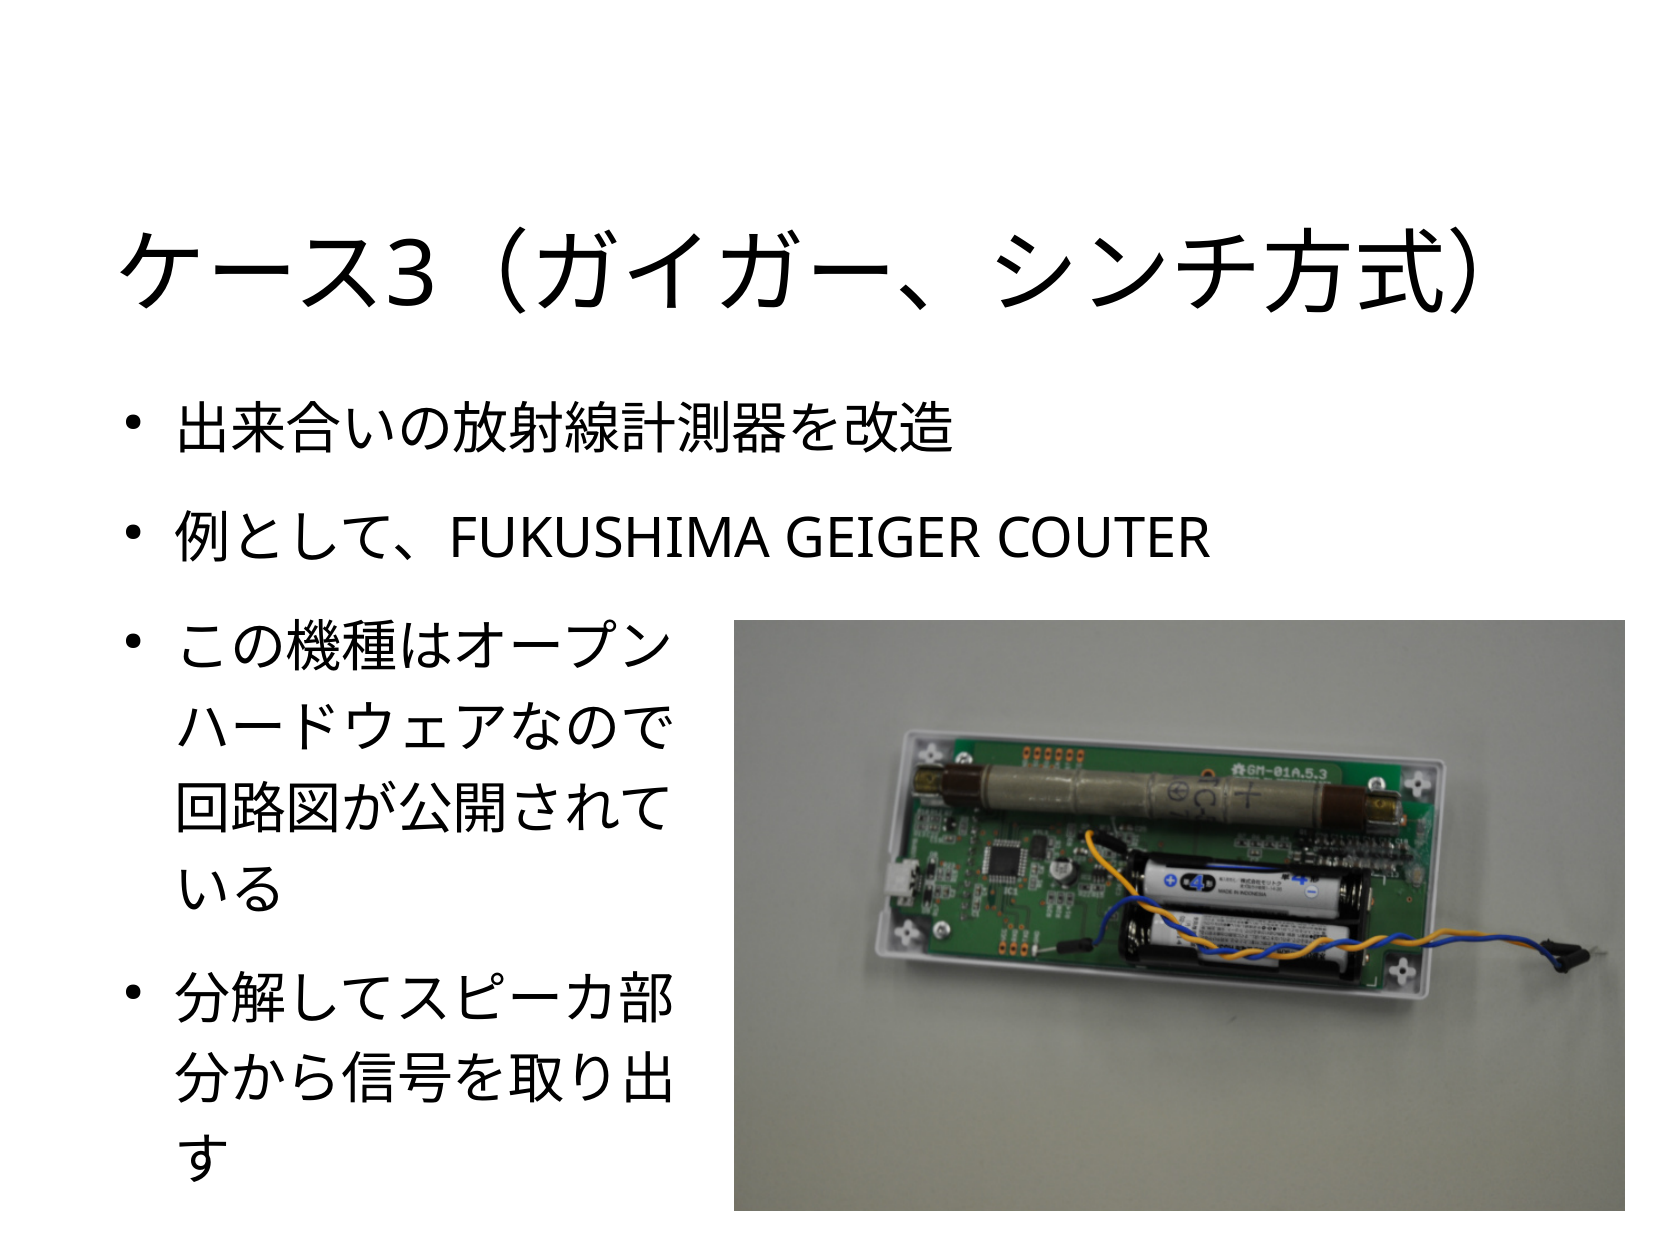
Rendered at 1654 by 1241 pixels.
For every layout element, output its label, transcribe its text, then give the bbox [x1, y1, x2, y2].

list 出来合いの放射線計測器を改造 例として、FUKUSHIMA GEIGER COUTER この機種はオープン ハードウェアなので 回路図が公開されて いる 分解してスピーカ部 分から信号を取り出 す [106, 383, 1500, 1203]
title ケース3（ガイガー、シンチ方式） [82, 161, 1571, 369]
picture [734, 620, 1625, 1211]
